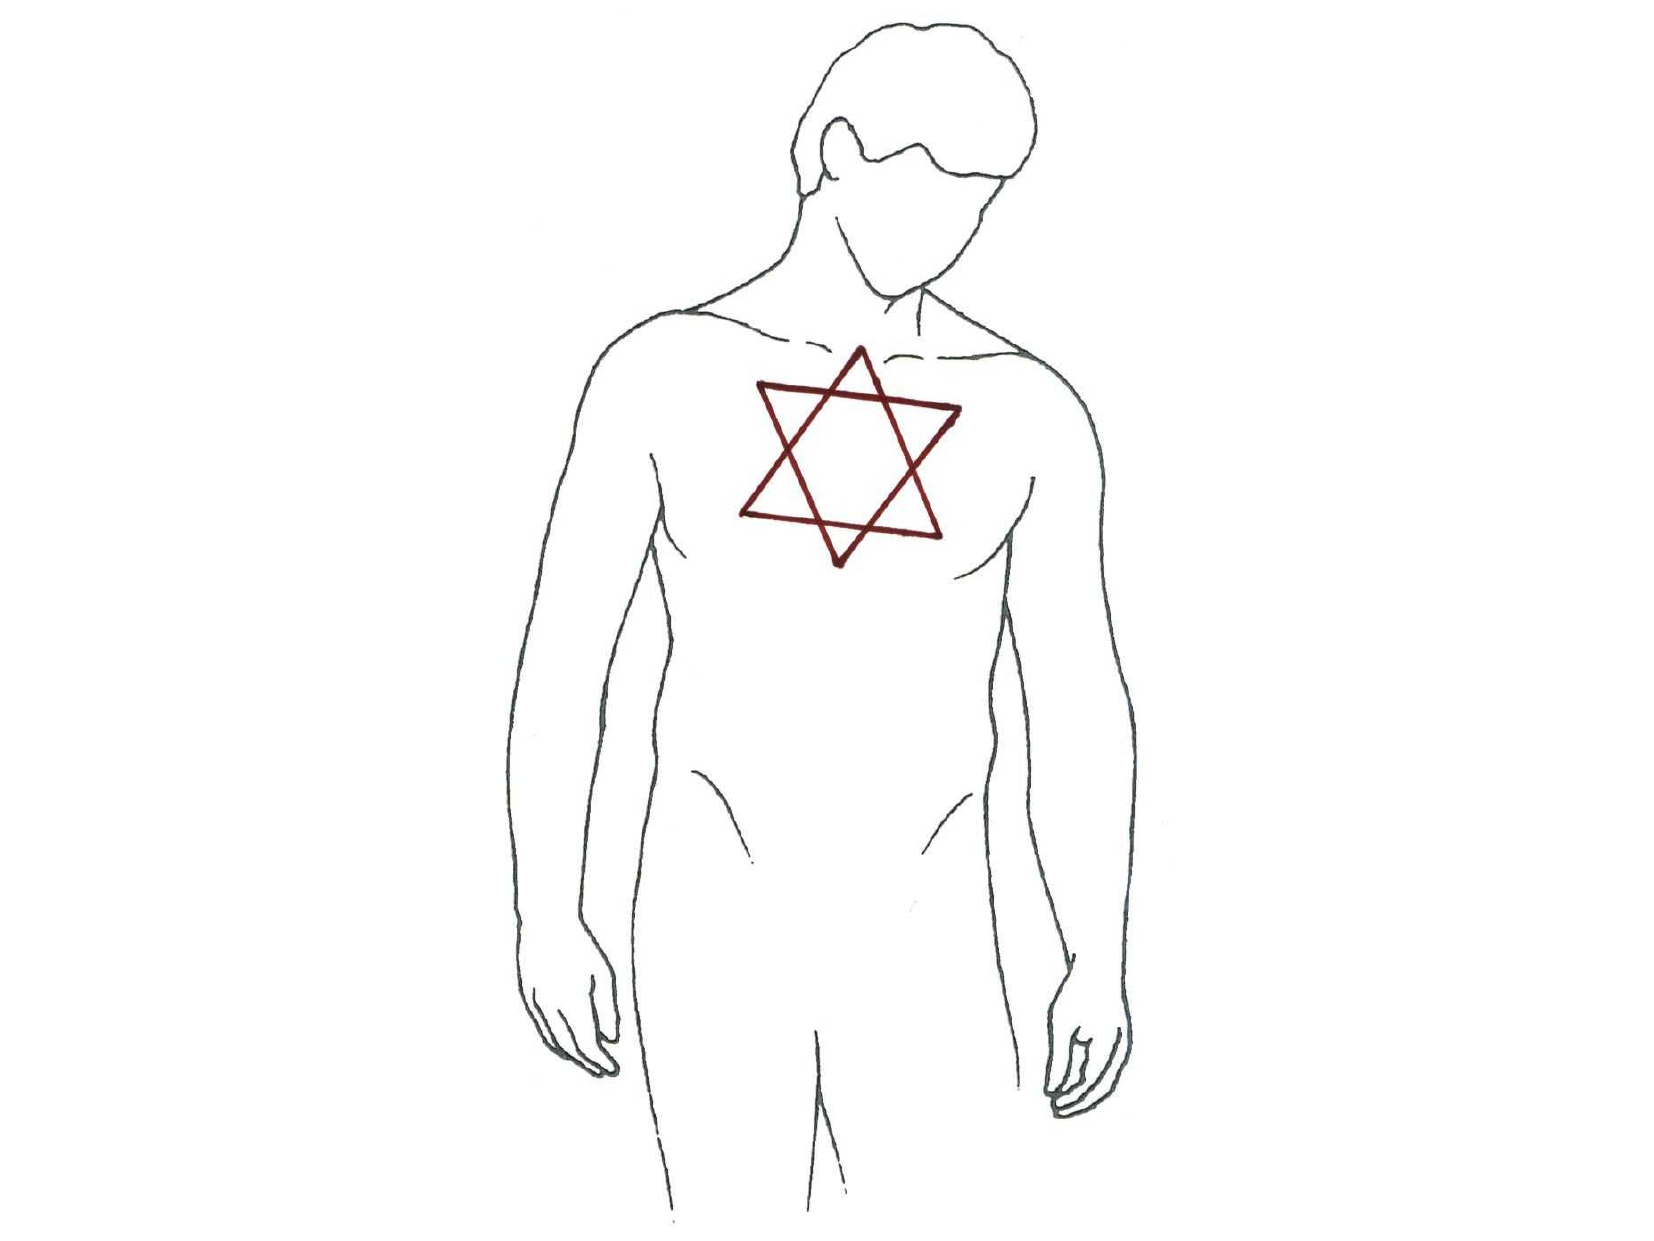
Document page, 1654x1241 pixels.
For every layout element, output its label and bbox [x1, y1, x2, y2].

picture [476, 0, 1178, 1241]
